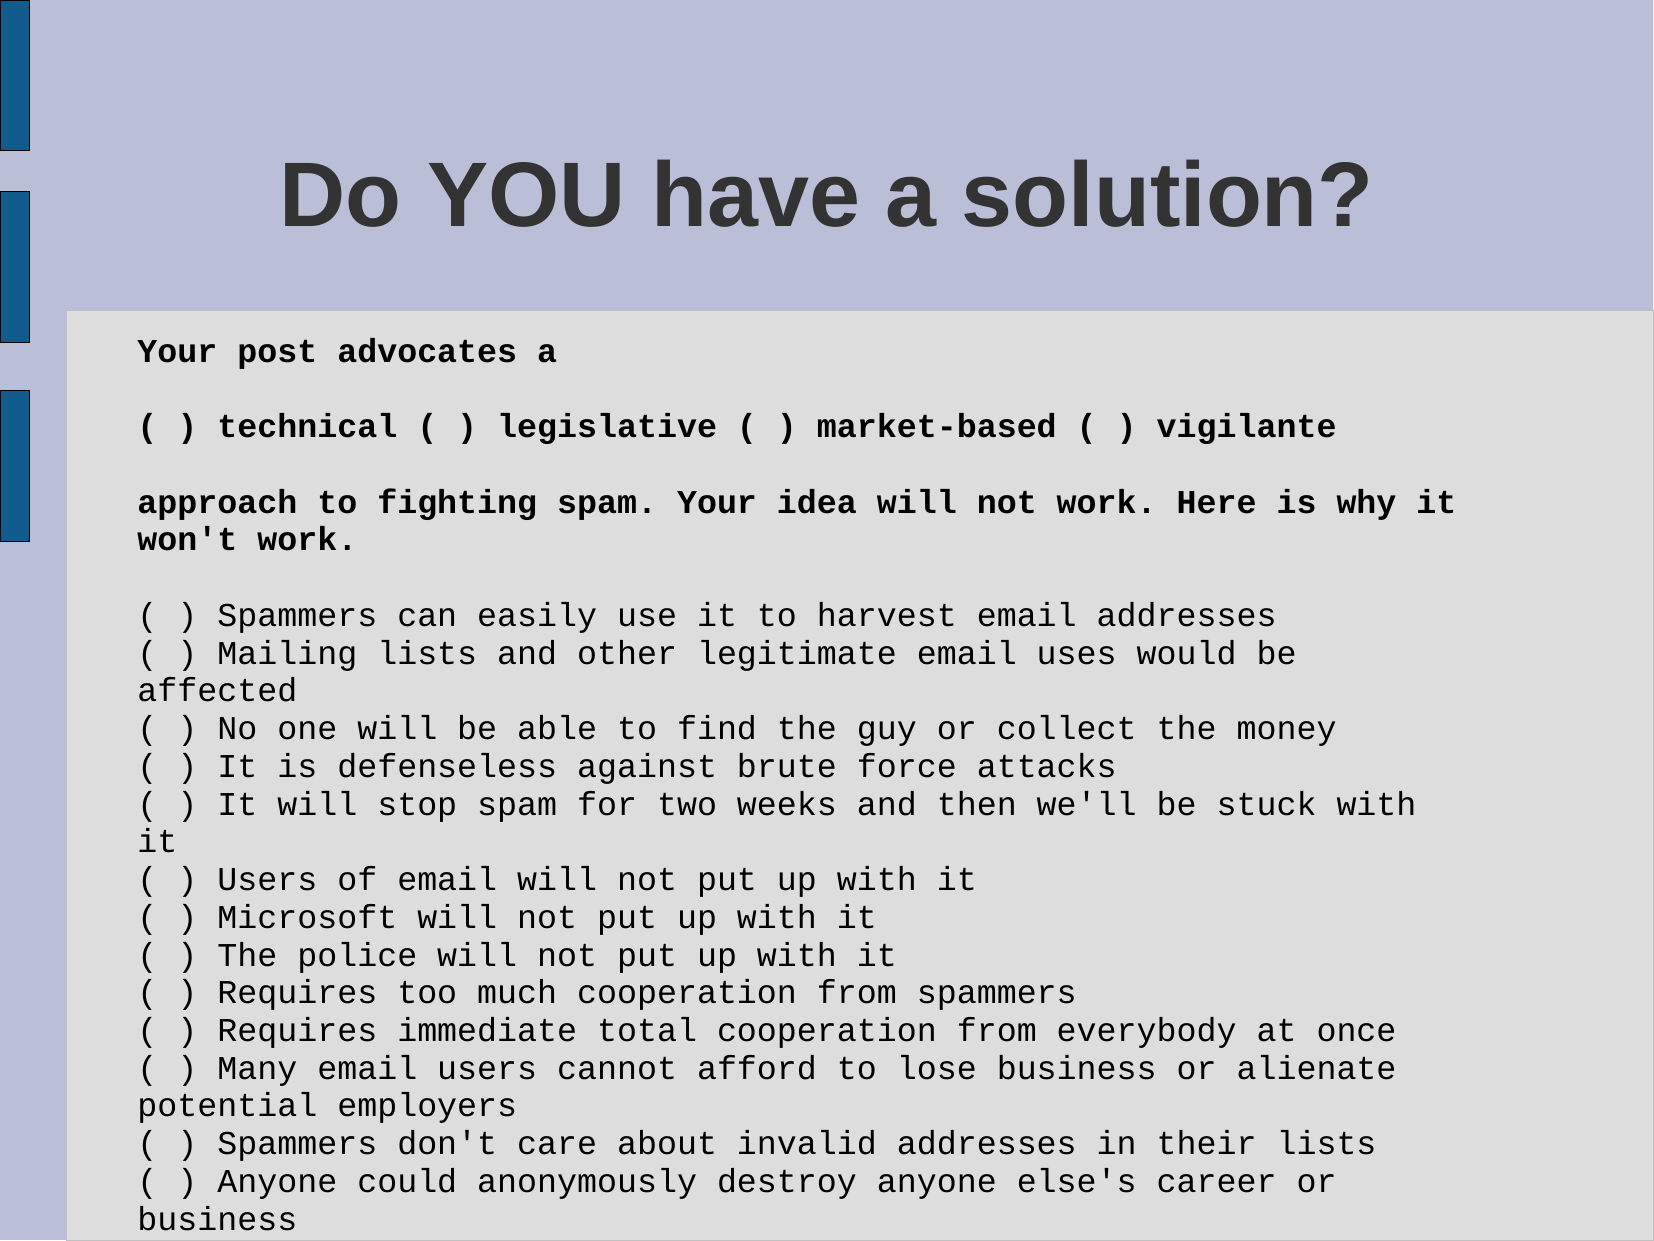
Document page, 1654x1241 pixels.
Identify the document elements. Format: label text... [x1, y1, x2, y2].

text_box Your post advocates a ( ) technical ( ) legislative ( ) market-based ( ) vigilante approach to fighting spam. Your idea will not work. Here is why it won't work. ( ) Spammers can easily use it to harvest email addresses ( ) Mailing lists and other legitimate email uses would be affected ( ) No one will be able to find the guy or collect the money ( ) It is defenseless against brute force attacks ( ) It will stop spam for two weeks and then we'll be stuck with it ( ) Users of email will not put up with it ( ) Microsoft will not put up with it ( ) The police will not put up with it ( ) Requires too much cooperation from spammers ( ) Requires immediate total cooperation from everybody at once ( ) Many email users cannot afford to lose business or alienate potential employers ( ) Spammers don't care about invalid addresses in their lists ( ) Anyone could anonymously destroy anyone else's career or business [137, 334, 1477, 1241]
title Do YOU have a solution? [121, 91, 1534, 299]
